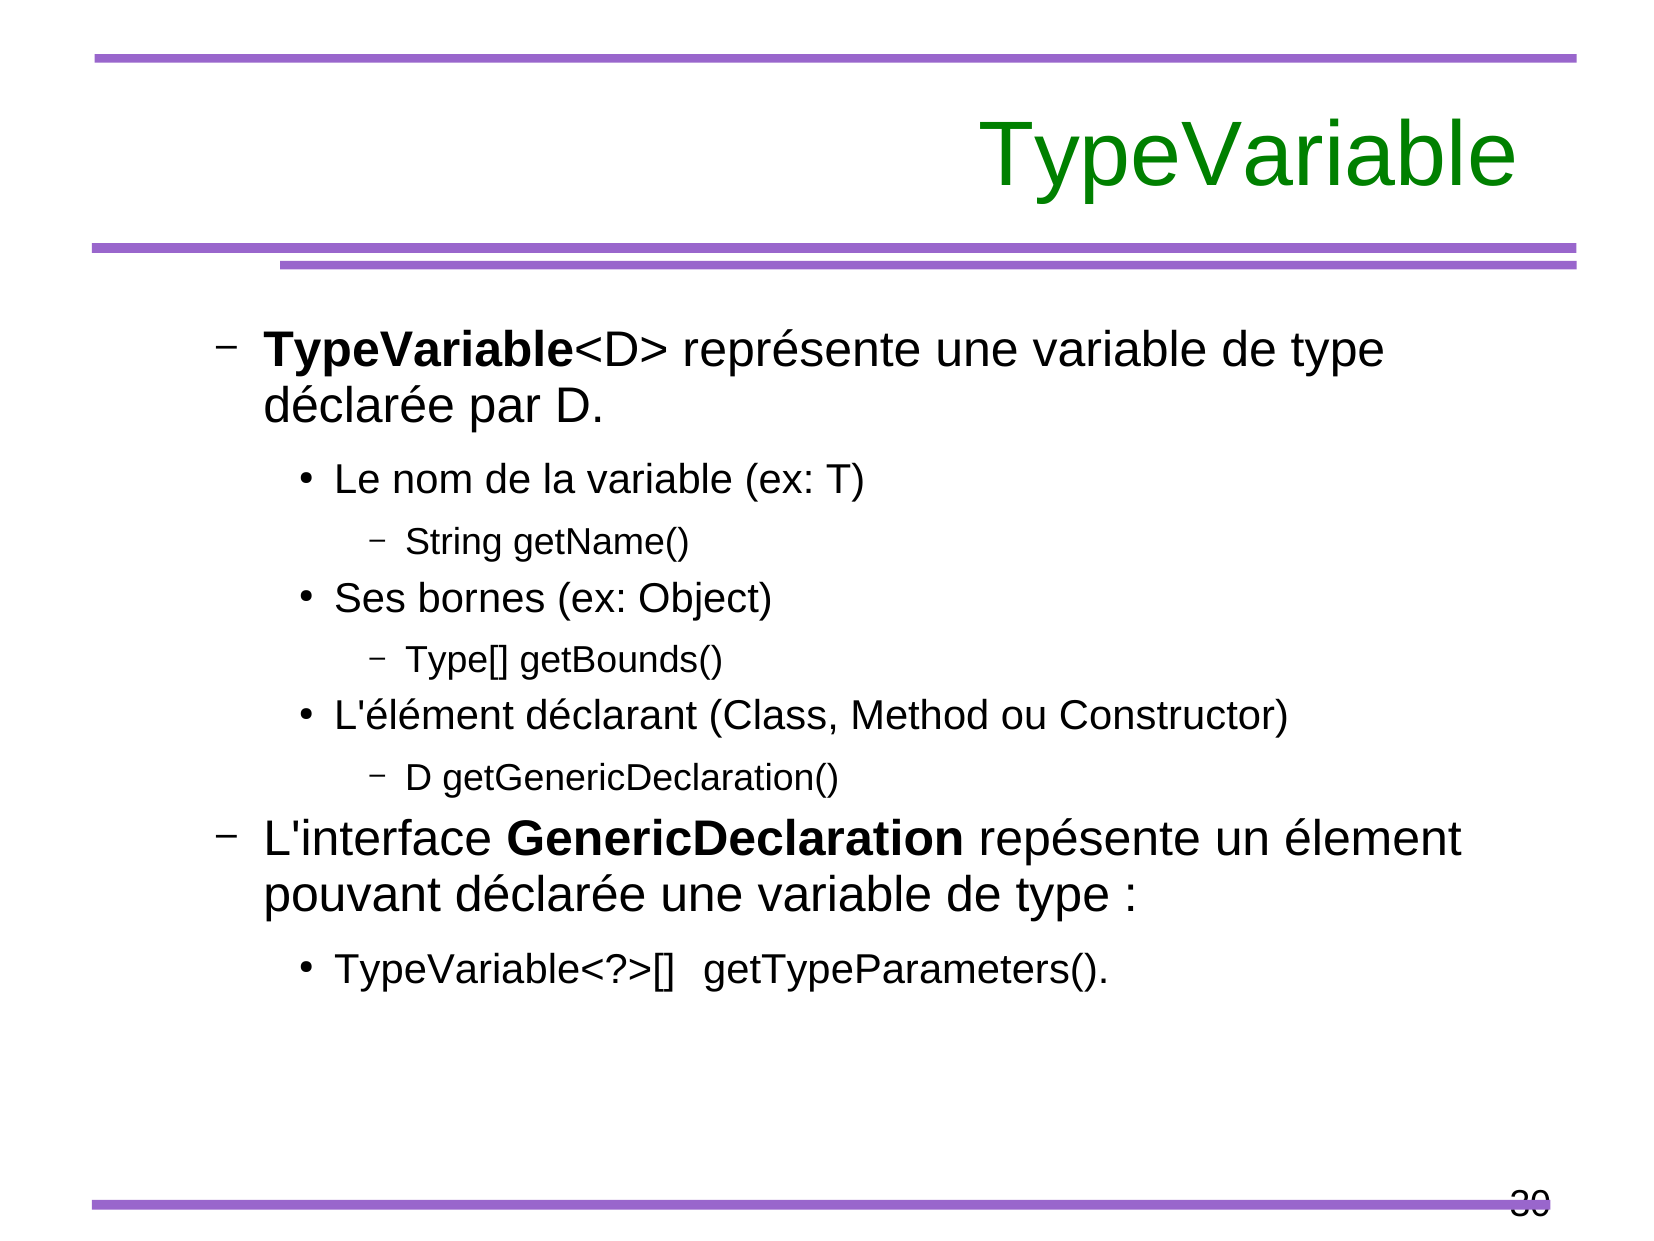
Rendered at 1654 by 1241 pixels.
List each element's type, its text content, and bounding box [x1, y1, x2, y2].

title TypeVariable [121, 42, 1534, 265]
list TypeVariable<D> représente une variable de type déclarée par D. Le nom de la variable (ex: T) String getName() Ses bornes (ex: Object) Type[] getBounds() L'élément déclarant (Class, Method ou Constructor) D getGenericDeclaration() L'interface GenericDeclaration repésente un élement pouvant déclarée une variable de type : TypeVariable<?>[] getTypeParameters(). [121, 321, 1534, 1103]
